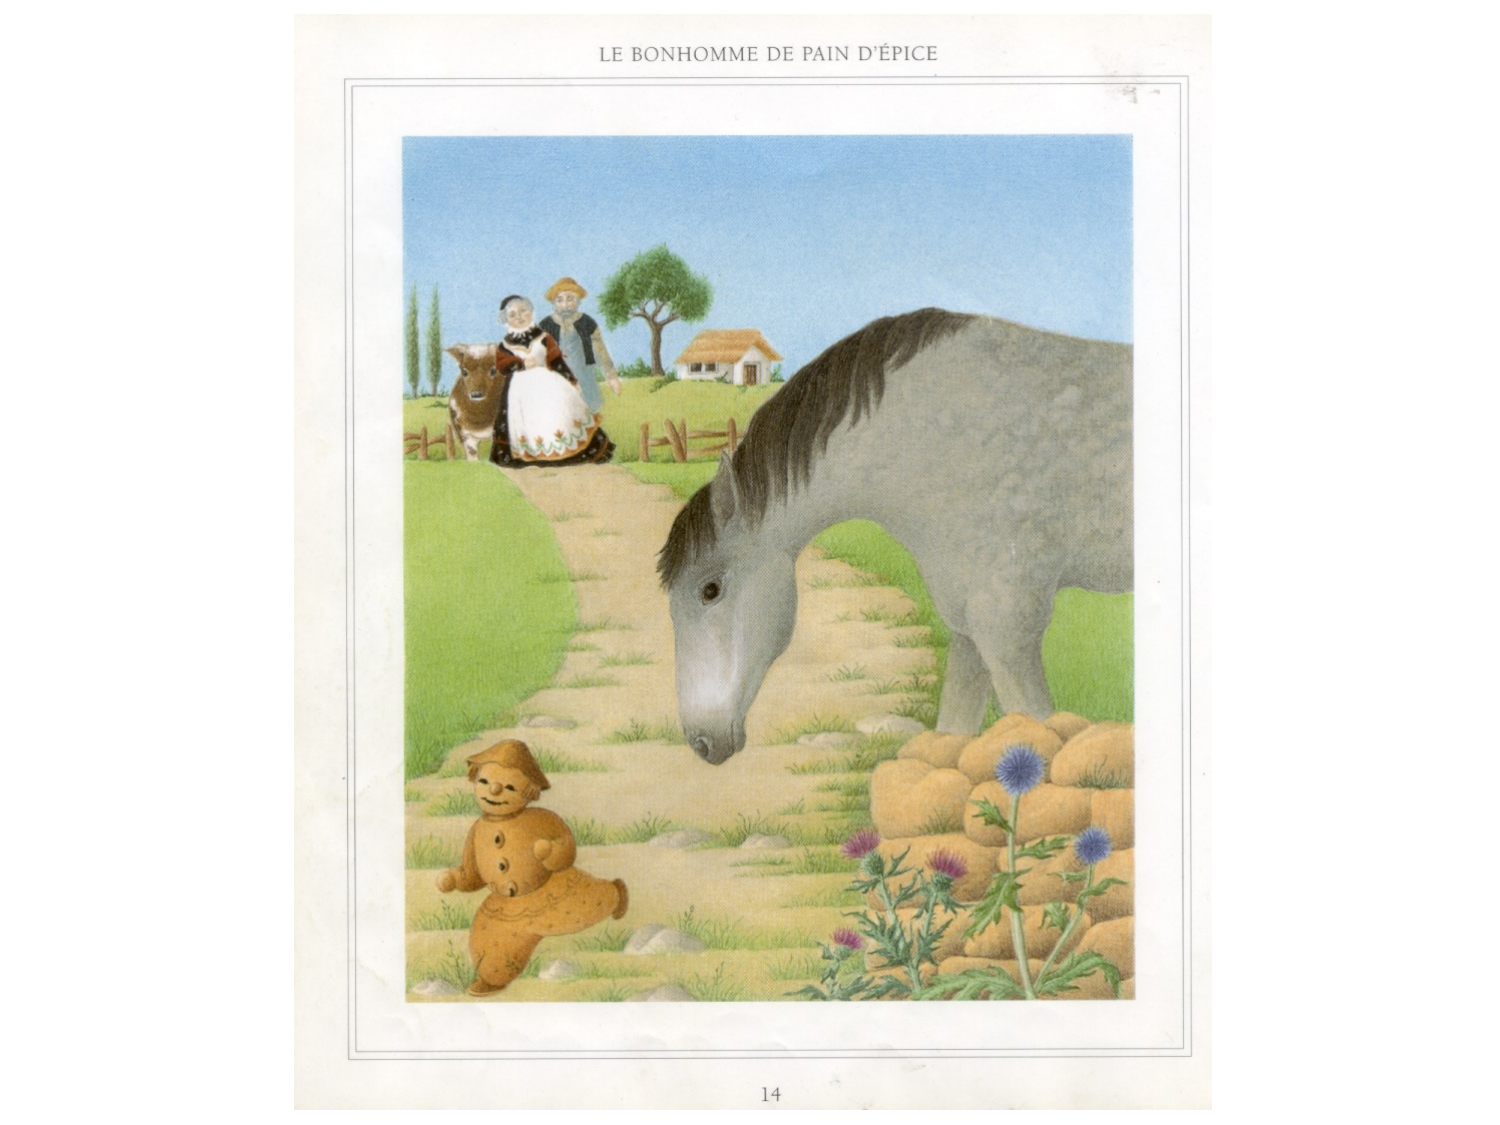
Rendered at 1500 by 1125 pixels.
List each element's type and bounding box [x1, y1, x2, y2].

picture [294, 14, 1212, 1110]
